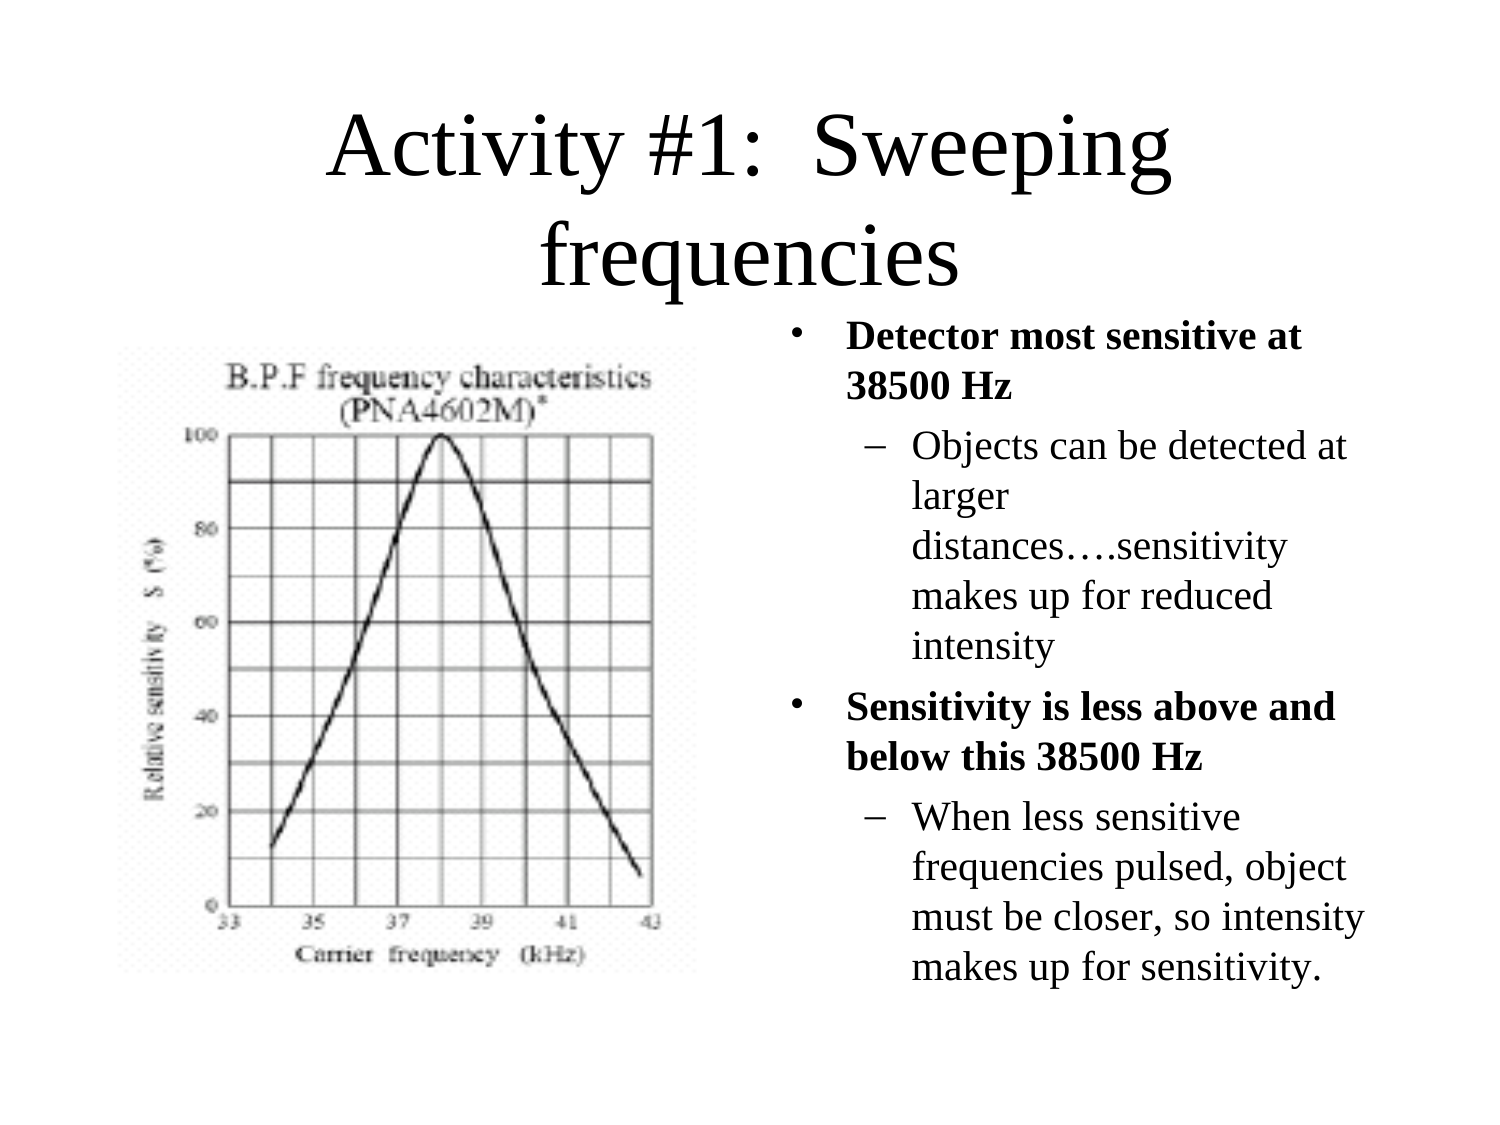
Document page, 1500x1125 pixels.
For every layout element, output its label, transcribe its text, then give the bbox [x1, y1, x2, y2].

title Activity #1: Sweeping frequencies [112, 76, 1388, 312]
list Detector most sensitive at 38500 Hz Objects can be detected at larger distances….sensitivity makes up for reduced intensity Sensitivity is less above and below this 38500 Hz When less sensitive frequencies pulsed, object must be closer, so intensity makes up for sensitivity. [774, 299, 1401, 997]
picture [87, 337, 713, 1000]
